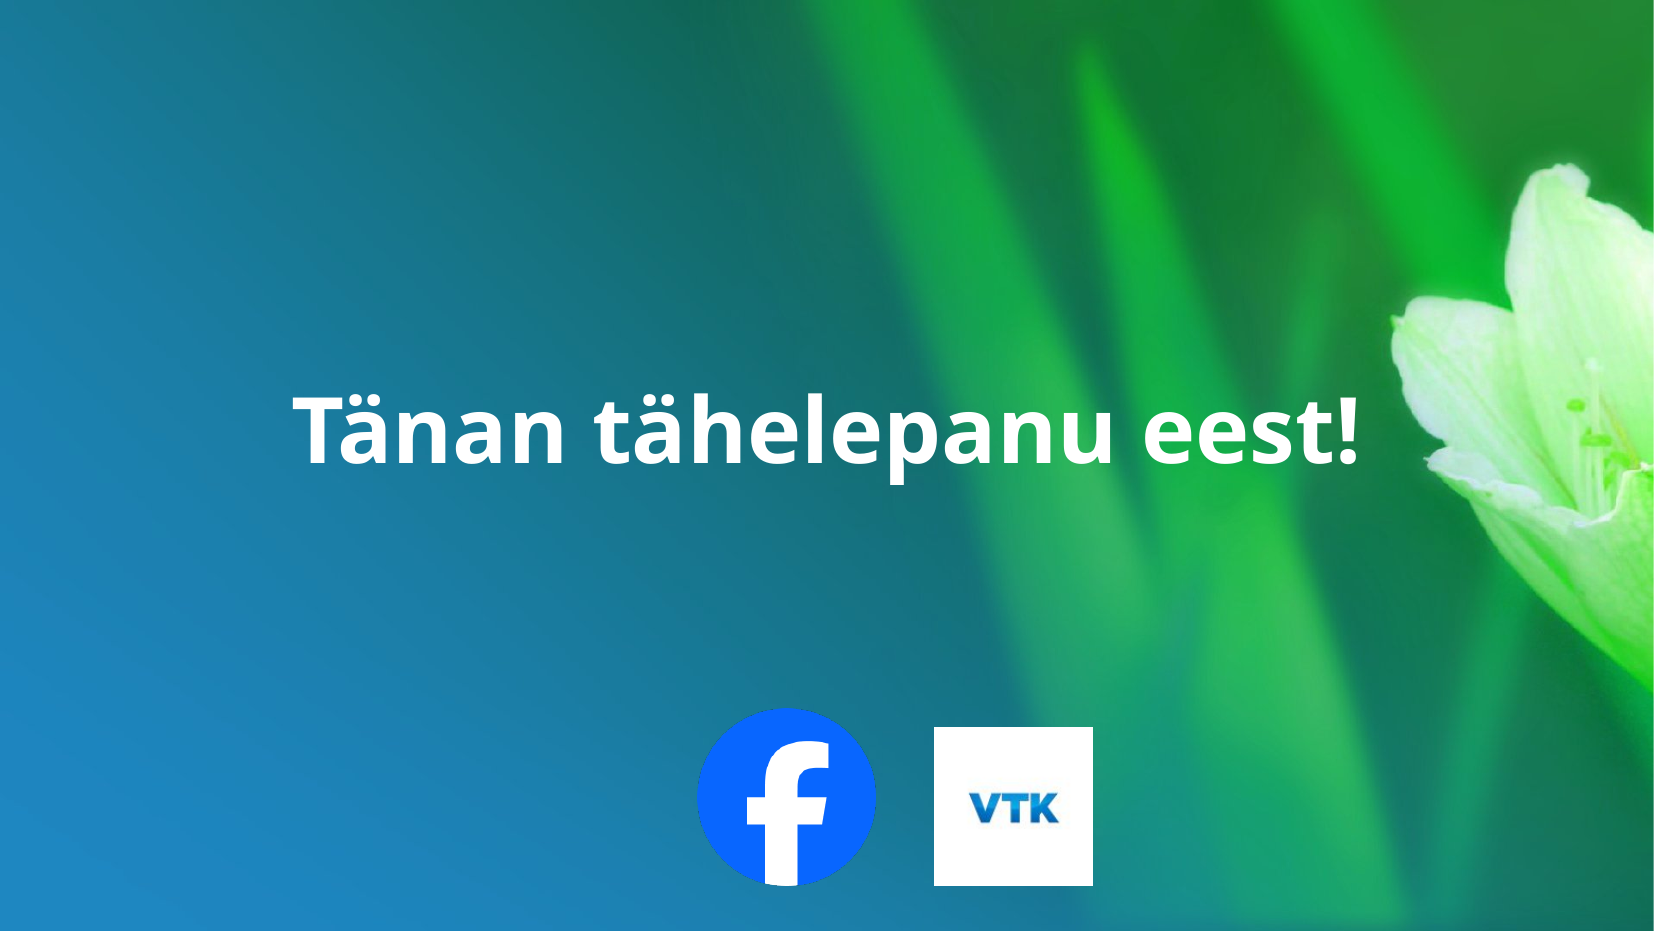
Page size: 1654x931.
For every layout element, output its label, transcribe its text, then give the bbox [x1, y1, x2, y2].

picture [0, 0, 1654, 931]
title Tänan tähelepanu eest! [82, 354, 1571, 502]
